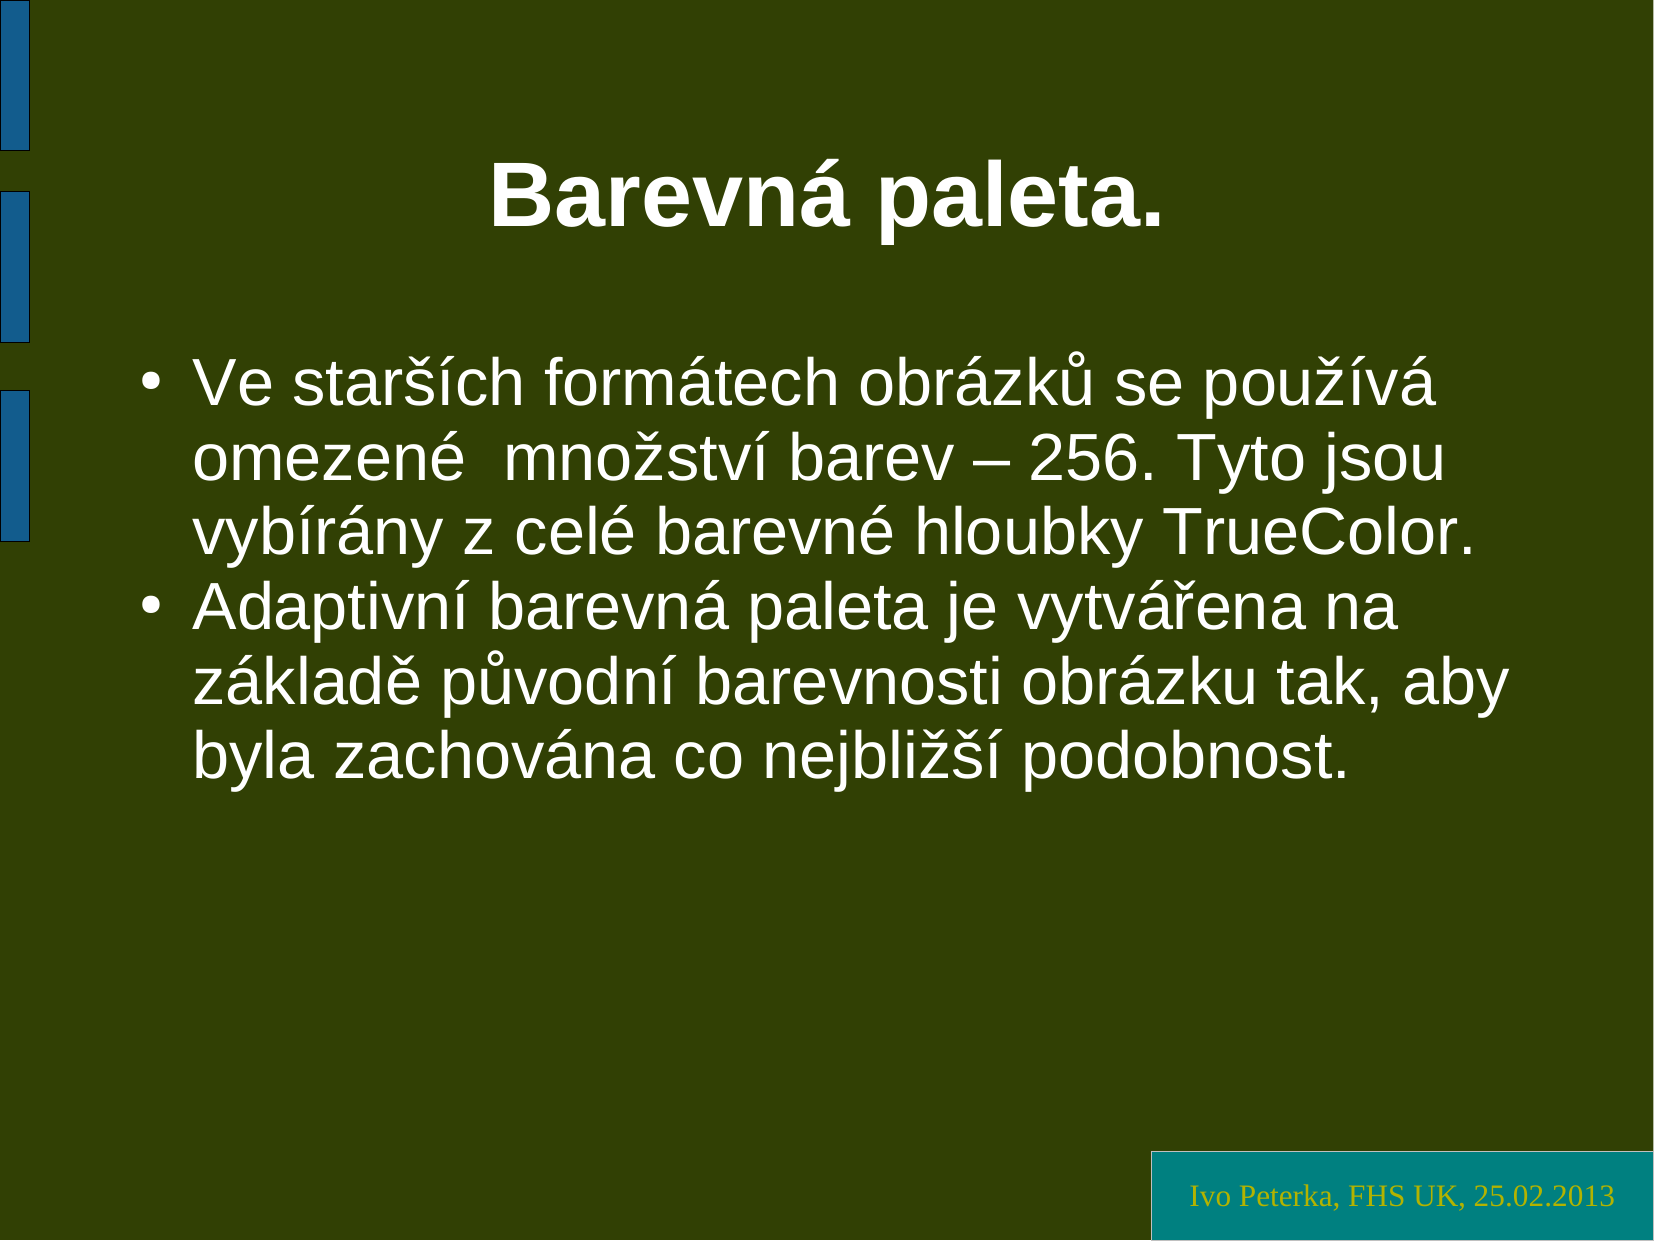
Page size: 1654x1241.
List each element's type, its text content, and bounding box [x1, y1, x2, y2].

list Ve starších formátech obrázků se používá omezené množství barev – 256. Tyto jsou vybírány z celé barevné hloubky TrueColor. Adaptivní barevná paleta je vytvářena na základě původní barevnosti obrázku tak, aby byla zachována co nejbližší podobnost. [121, 344, 1534, 1112]
title Barevná paleta. [121, 98, 1534, 291]
